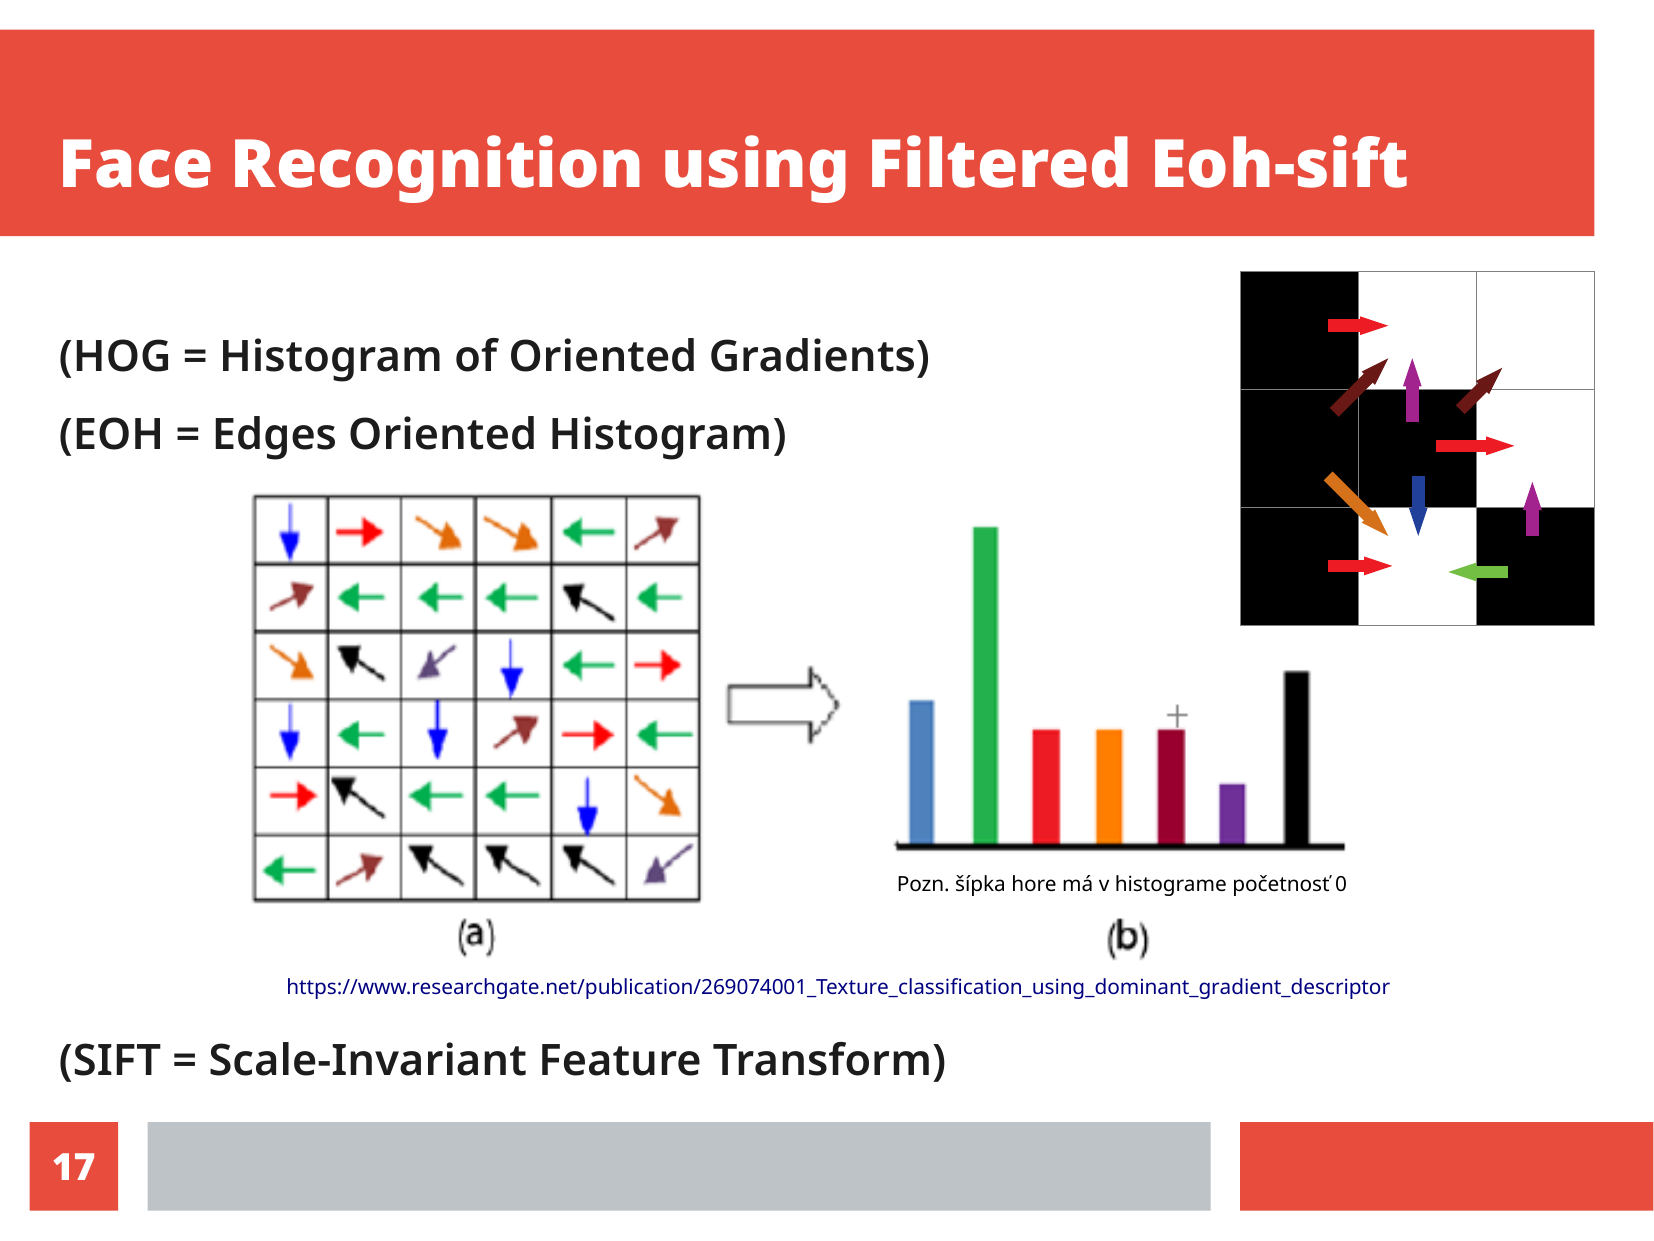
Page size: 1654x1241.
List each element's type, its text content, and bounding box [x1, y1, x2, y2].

text_box [1240, 271, 1595, 626]
text_box https://www.researchgate.net/publication/269074001_Texture_classification_using_dominant_gradient_descriptor [271, 964, 1481, 1004]
text_box Pozn. šípka hore má v histograme početnosť 0 [882, 862, 1394, 902]
picture [248, 489, 1359, 965]
title Face Recognition using Filtered Eoh-sift [59, 59, 1595, 207]
list (HOG = Histogram of Oriented Gradients) (EOH = Edges Oriented Histogram) (SIFT = Scale-Invariant Feature Transform) [59, 324, 1565, 1093]
